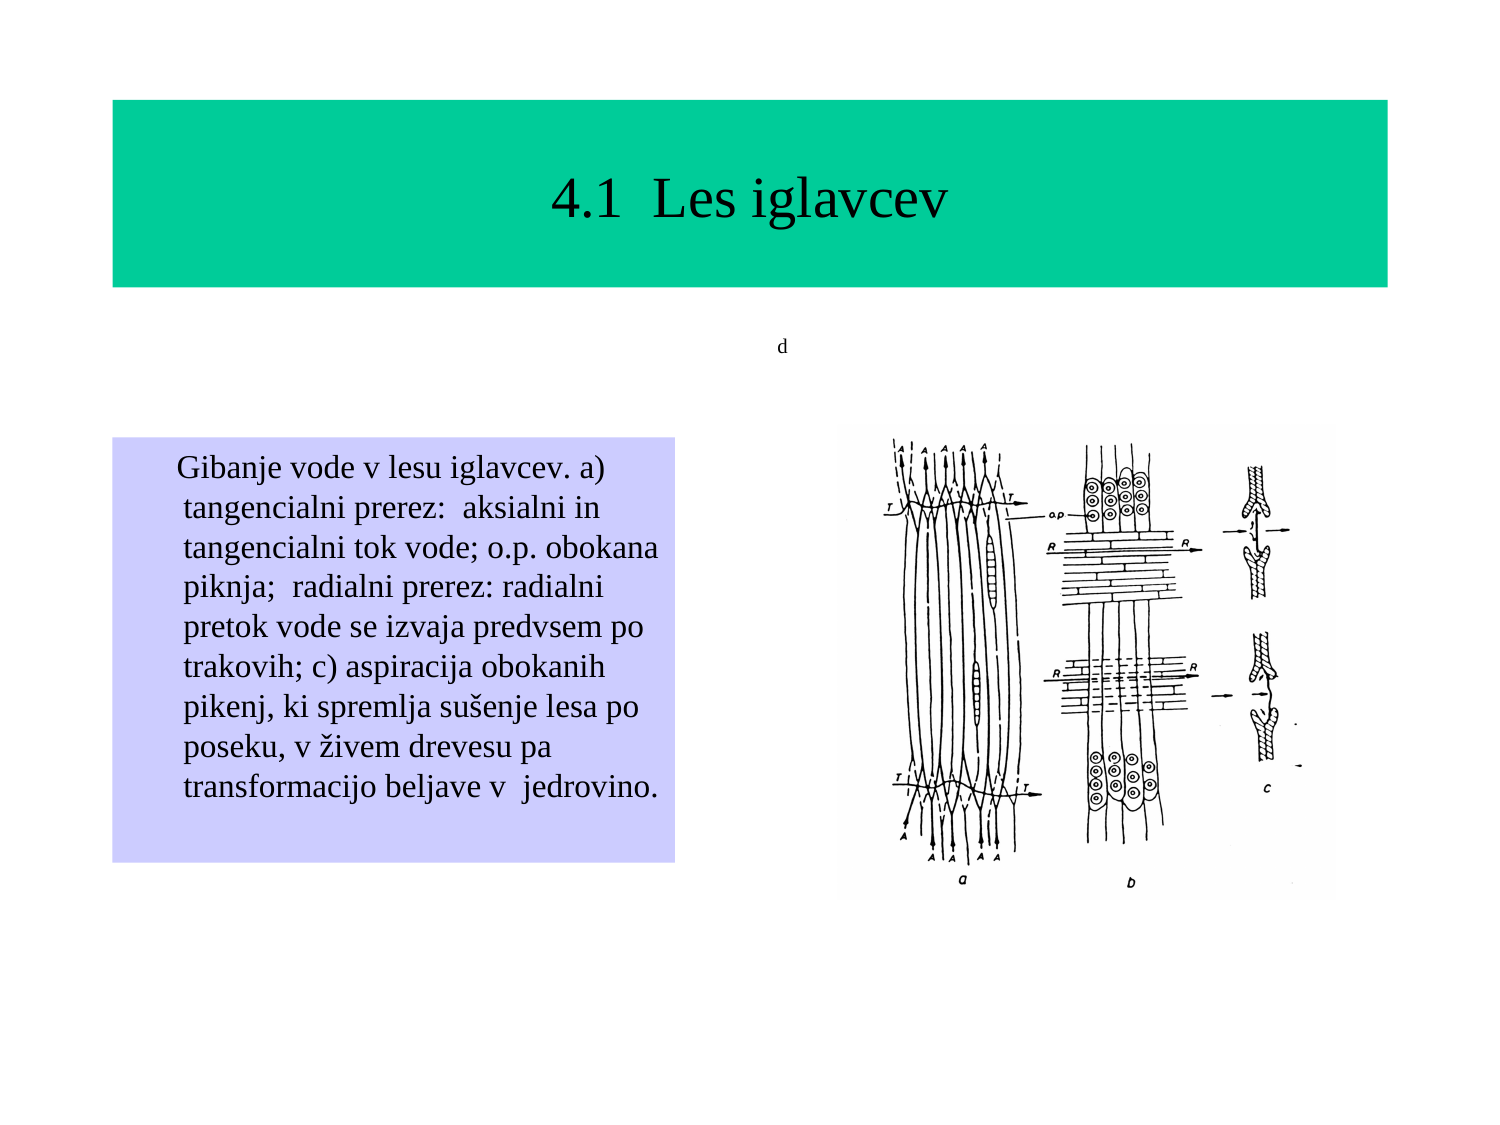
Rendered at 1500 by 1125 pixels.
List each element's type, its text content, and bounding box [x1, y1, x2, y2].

title 4.1 Les iglavcev [112, 99, 1388, 288]
list Gibanje vode v lesu iglavcev. a) tangencialni prerez: aksialni in tangencialni tok vode; o.p. obokana piknja; radialni prerez: radialni pretok vode se izvaja predvsem po trakovih; c) aspiracija obokanih pikenj, ki spremlja sušenje lesa po poseku, v živem drevesu pa transformacijo beljave v jedrovino. [112, 437, 675, 863]
list d [762, 324, 1388, 1001]
picture [837, 424, 1336, 901]
